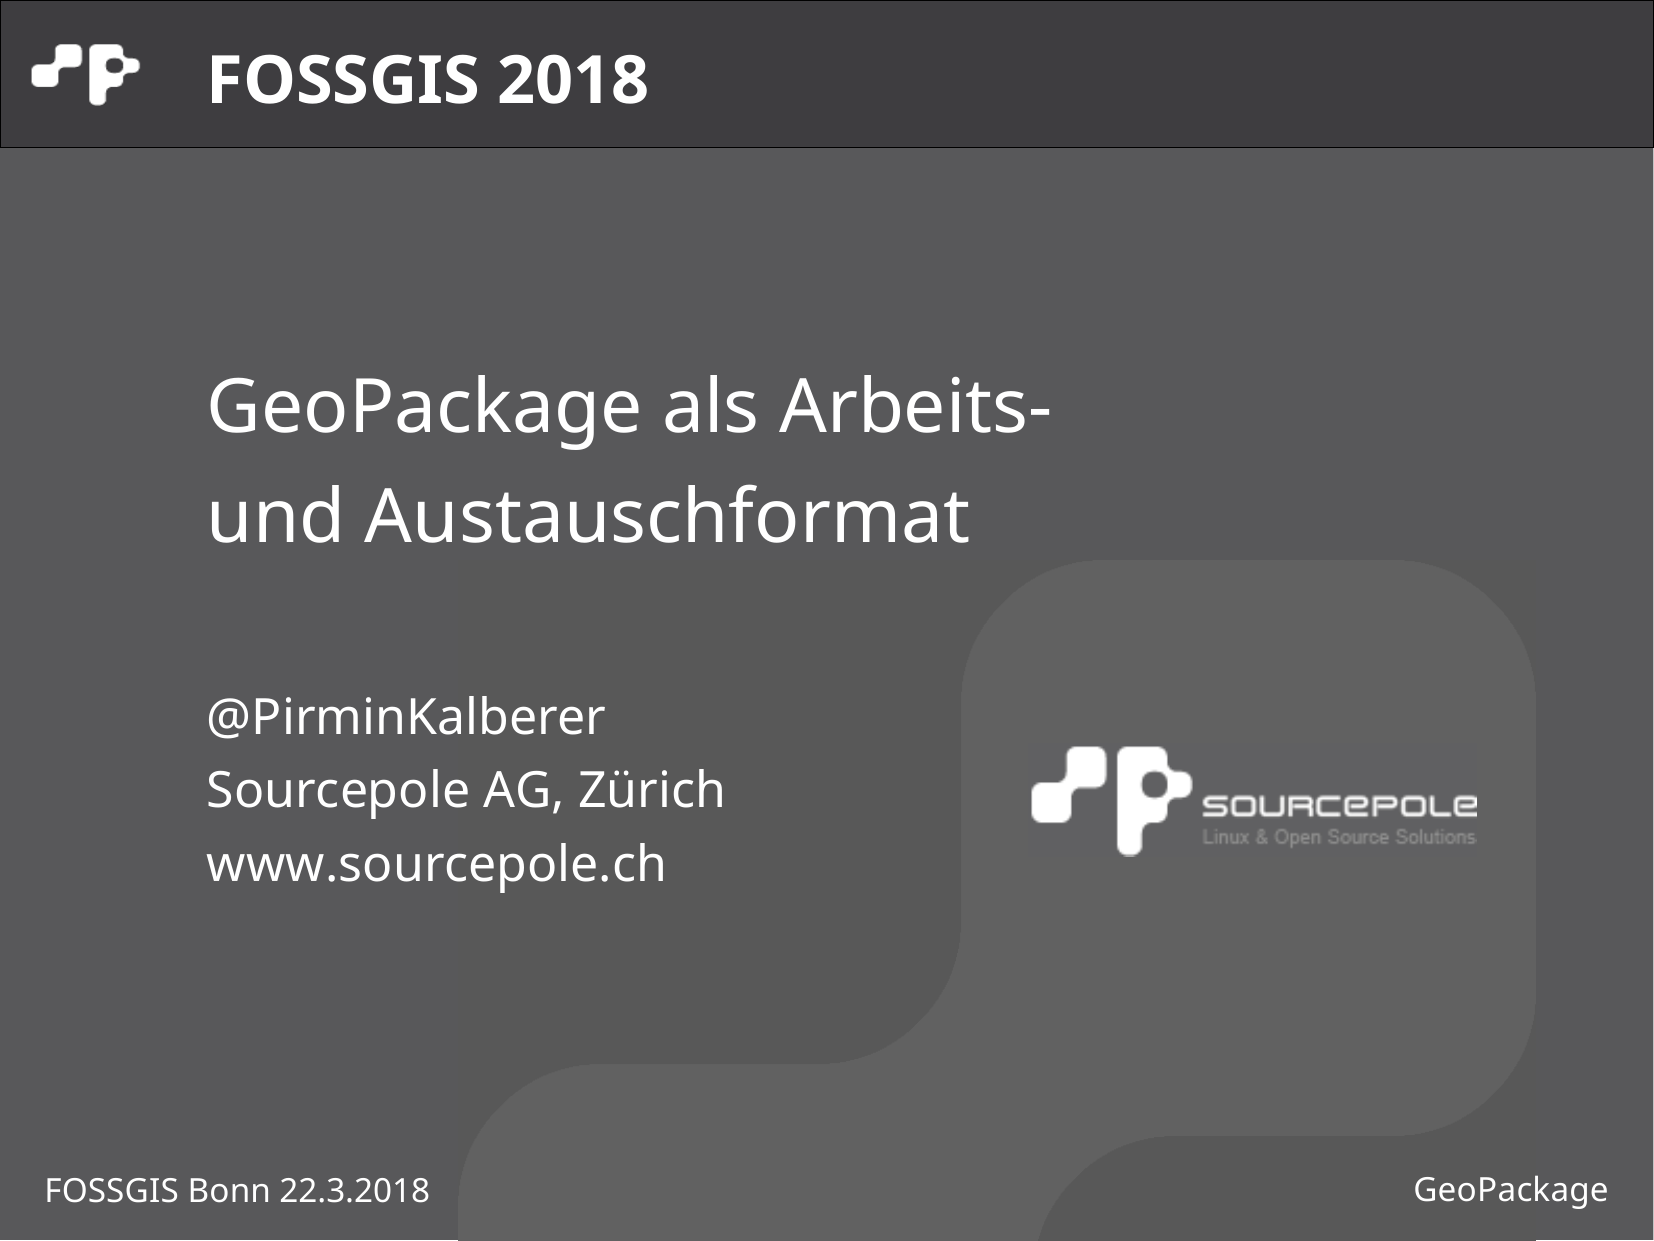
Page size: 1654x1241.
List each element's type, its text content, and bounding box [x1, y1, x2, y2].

picture [29, 42, 143, 106]
subtitle GeoPackage als Arbeits- und Austauschformat @PirminKalberer Sourcepole AG, Zürich www.sourcepole.ch [206, 206, 1388, 1034]
picture [458, 560, 1536, 1241]
title FOSSGIS 2018 [206, 29, 1388, 119]
